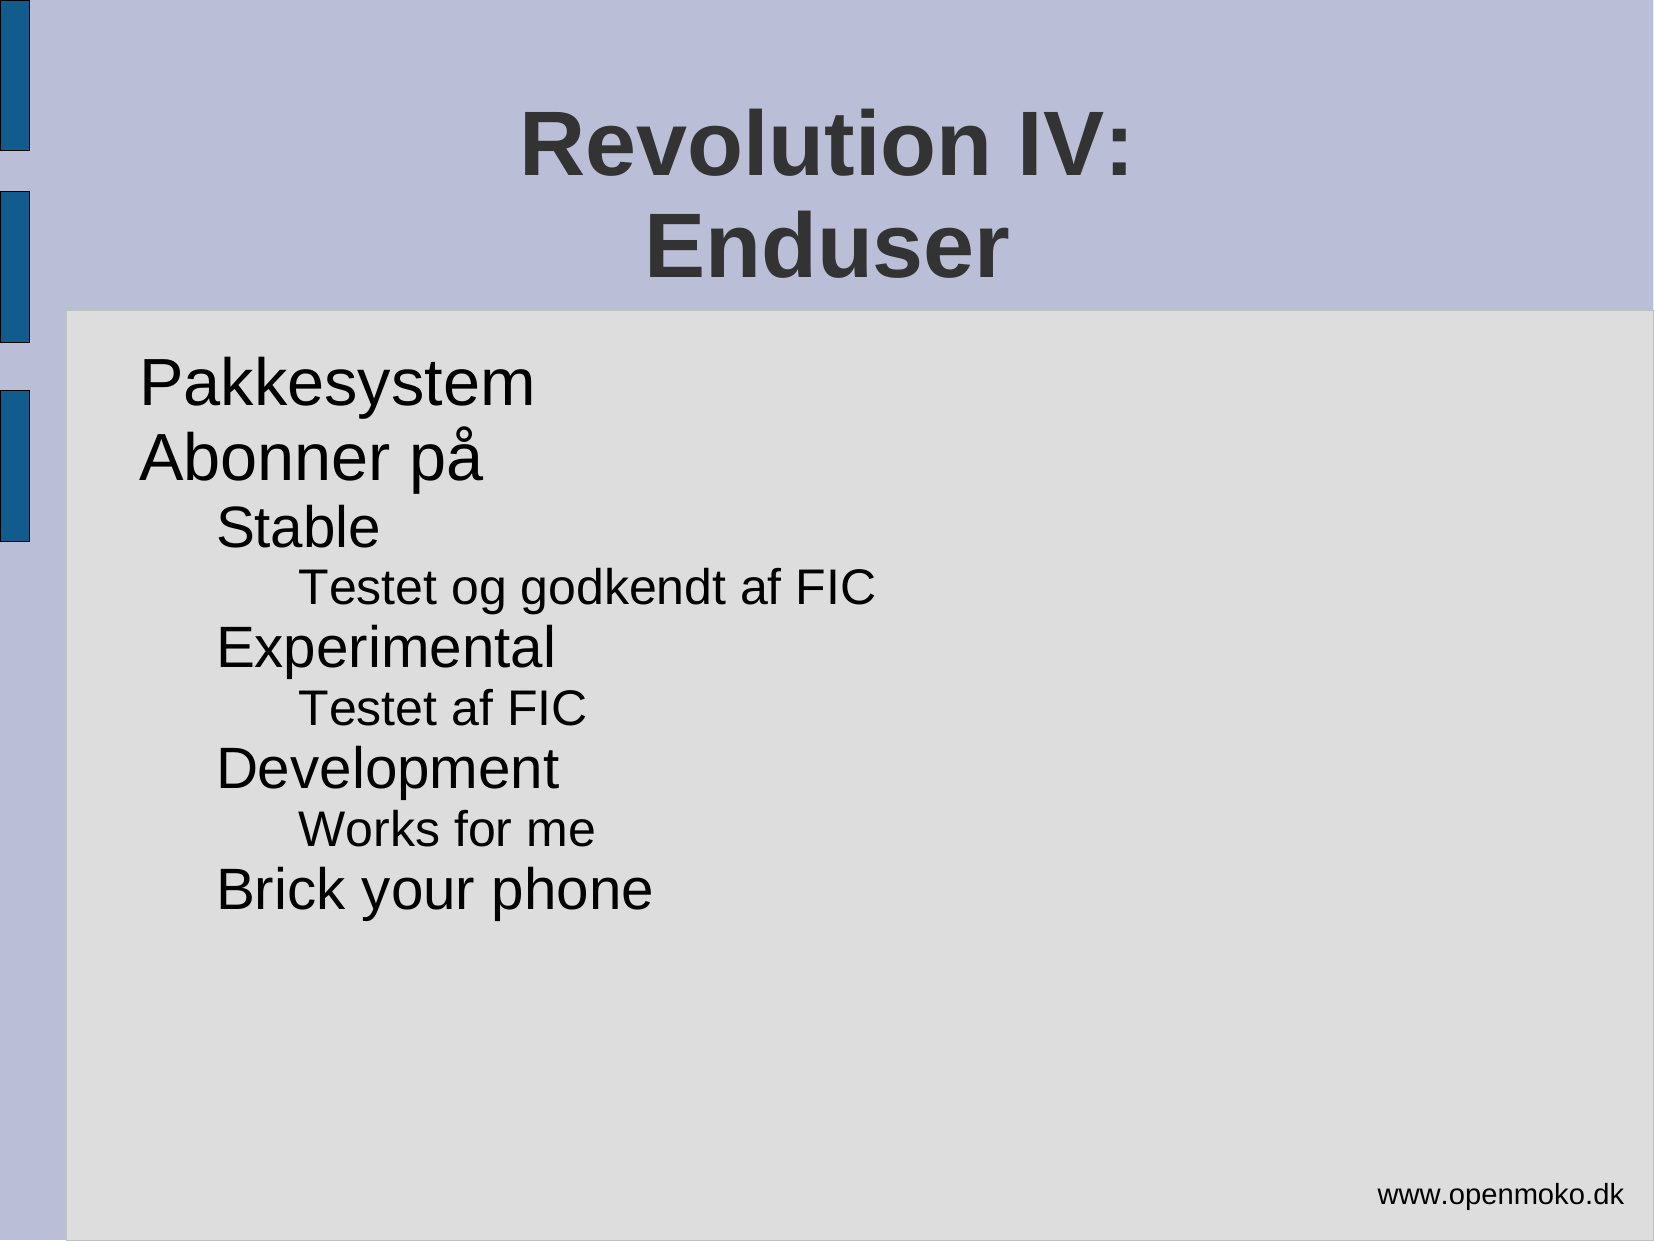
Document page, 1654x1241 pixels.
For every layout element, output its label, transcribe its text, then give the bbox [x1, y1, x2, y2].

list Pakkesystem Abonner på Stable Testet og godkendt af FIC Experimental Testet af FIC Development Works for me Brick your phone [121, 344, 1534, 1127]
title Revolution IV: Enduser [121, 87, 1534, 302]
